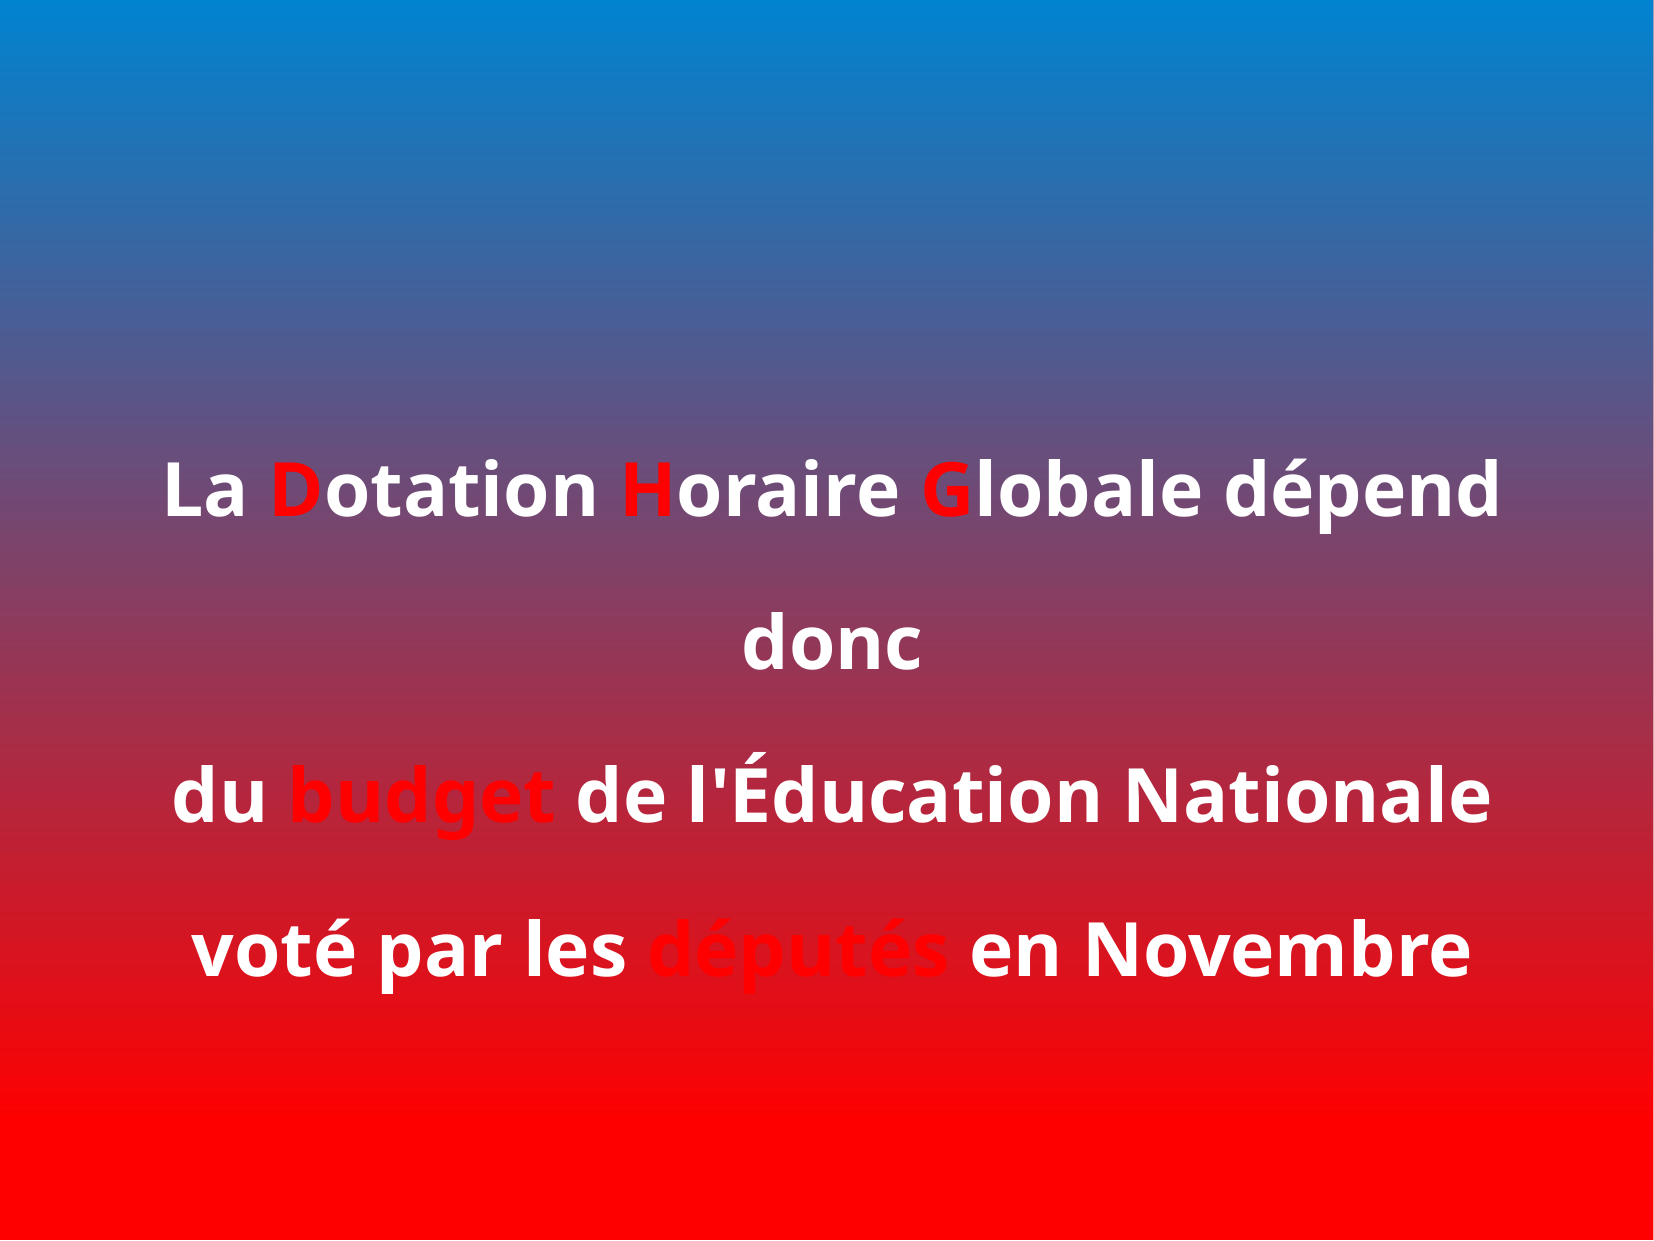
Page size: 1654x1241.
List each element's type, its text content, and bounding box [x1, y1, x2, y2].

text_box La Dotation Horaire Globale dépend donc du budget de l'Éducation Nationale voté par les députés en Novembre [73, 377, 1592, 785]
text_box [0, 0, 1654, 1125]
